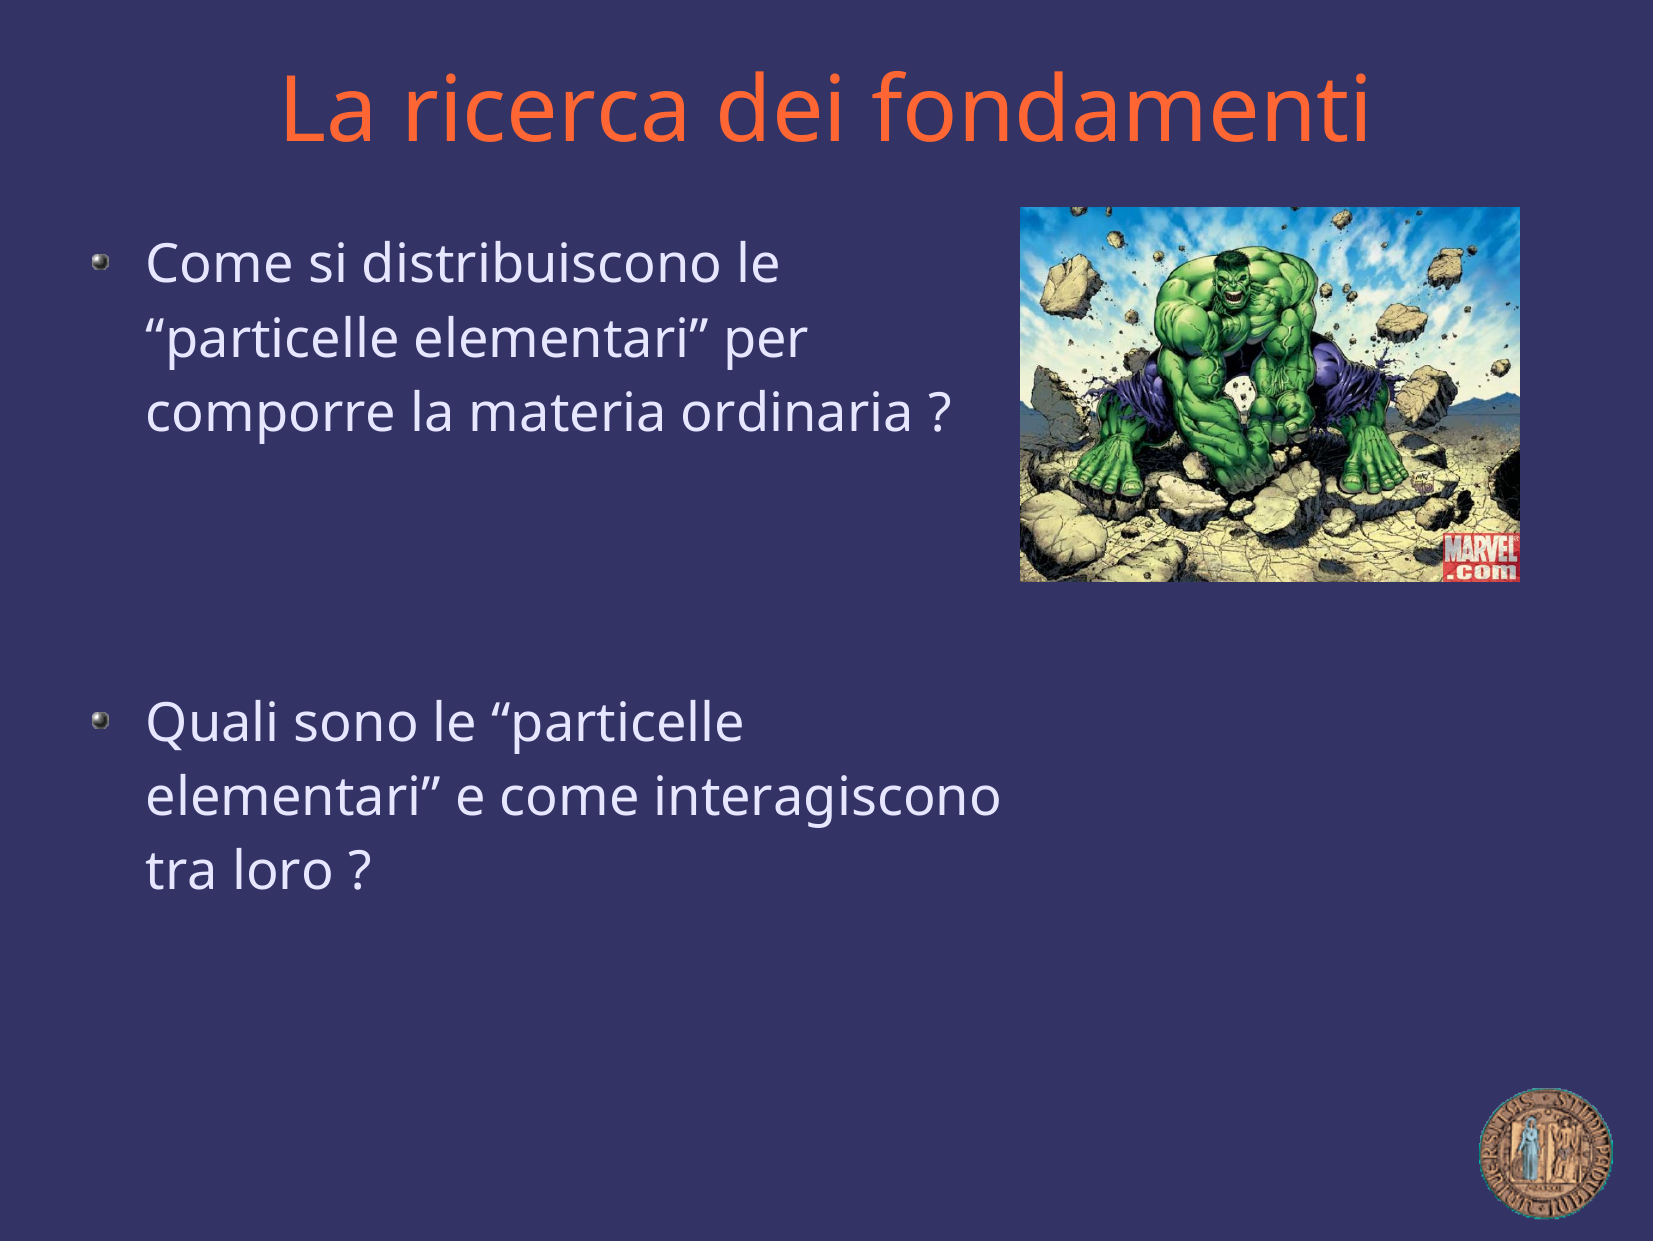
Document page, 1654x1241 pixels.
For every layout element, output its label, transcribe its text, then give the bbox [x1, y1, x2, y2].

picture [1479, 1087, 1613, 1221]
title La ricerca dei fondamenti [82, 59, 1571, 152]
list Come si distribuiscono le “particelle elementari” per comporre la materia ordinaria ? Quali sono le “particelle elementari” e come interagiscono tra loro ? [75, 225, 1013, 1104]
picture [1020, 207, 1520, 582]
